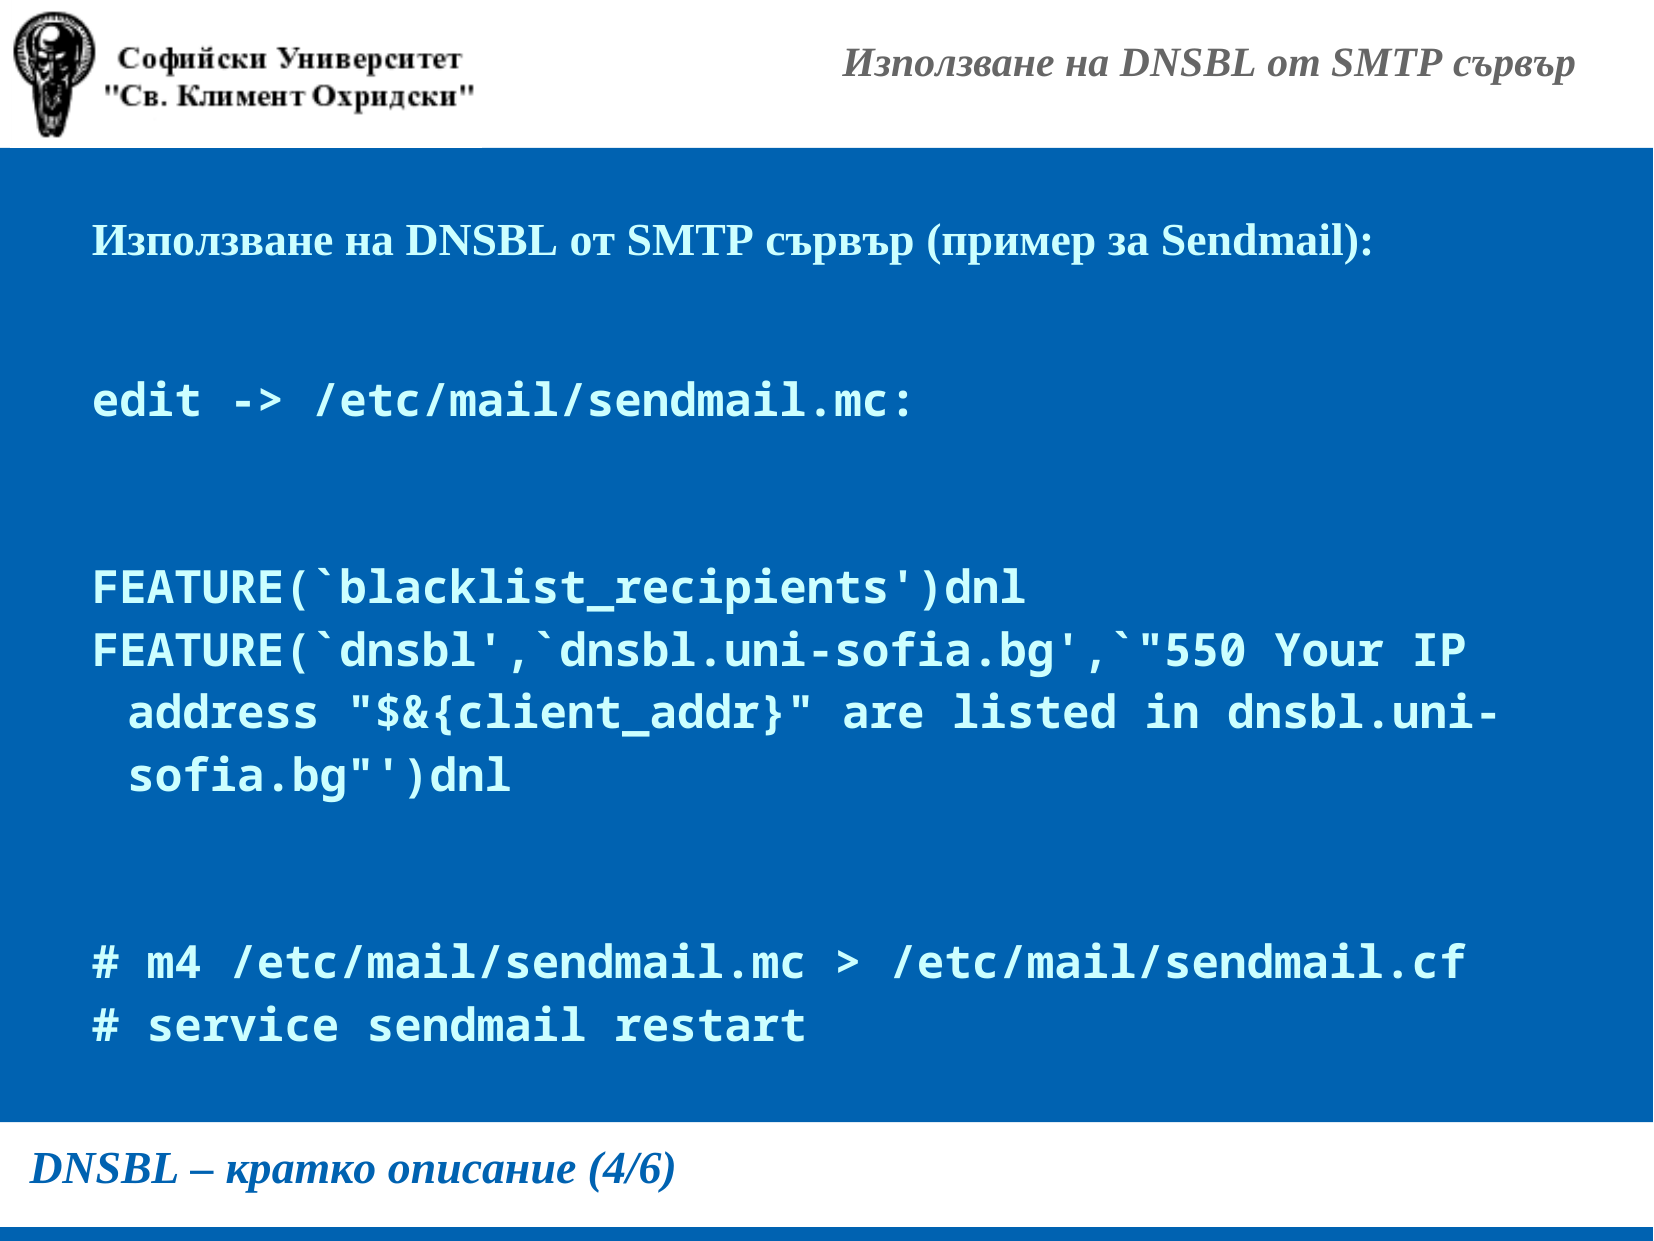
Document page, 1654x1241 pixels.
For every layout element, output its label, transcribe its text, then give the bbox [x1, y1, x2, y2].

title Използване на DNSBL от SMTP сървър [767, 2, 1652, 122]
text_box Използване на DNSBL от SMTP сървър (пример за Sendmail): edit -> /etc/mail/sendmail.mc: FEATURE(`blacklist_recipients')dnl FEATURE(`dnsbl',`dnsbl.uni-sofia.bg',`"550 Your IP address "$&{client_addr}" are listed in dnsbl.uni-sofia.bg"')dnl # m4 /etc/mail/sendmail.mc > /etc/mail/sendmail.cf # service sendmail restart [0, 147, 1653, 1123]
text_box DNSBL – кратко описание (4/6) [29, 1143, 681, 1211]
picture [10, 0, 482, 148]
